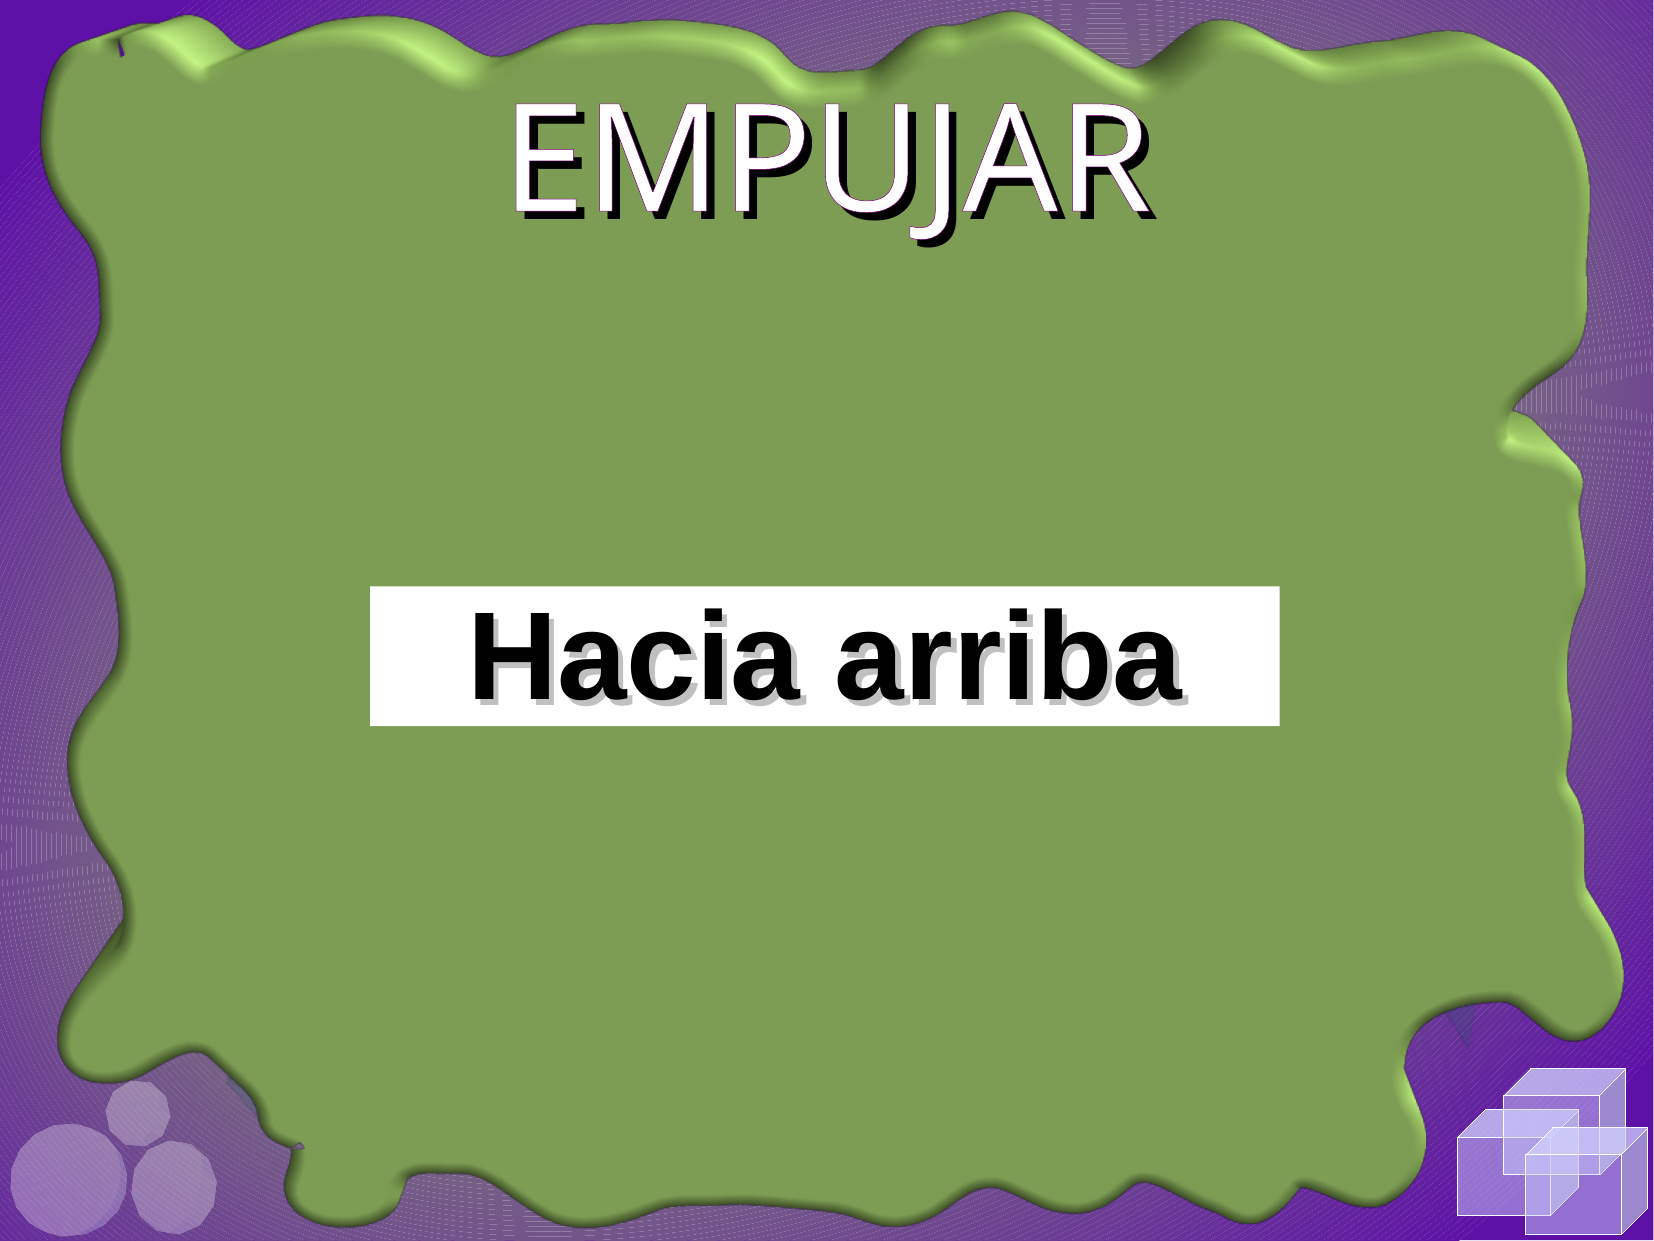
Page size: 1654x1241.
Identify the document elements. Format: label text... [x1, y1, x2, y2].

title EMPUJAR [82, 47, 1571, 259]
title Hacia arriba [370, 586, 1280, 727]
